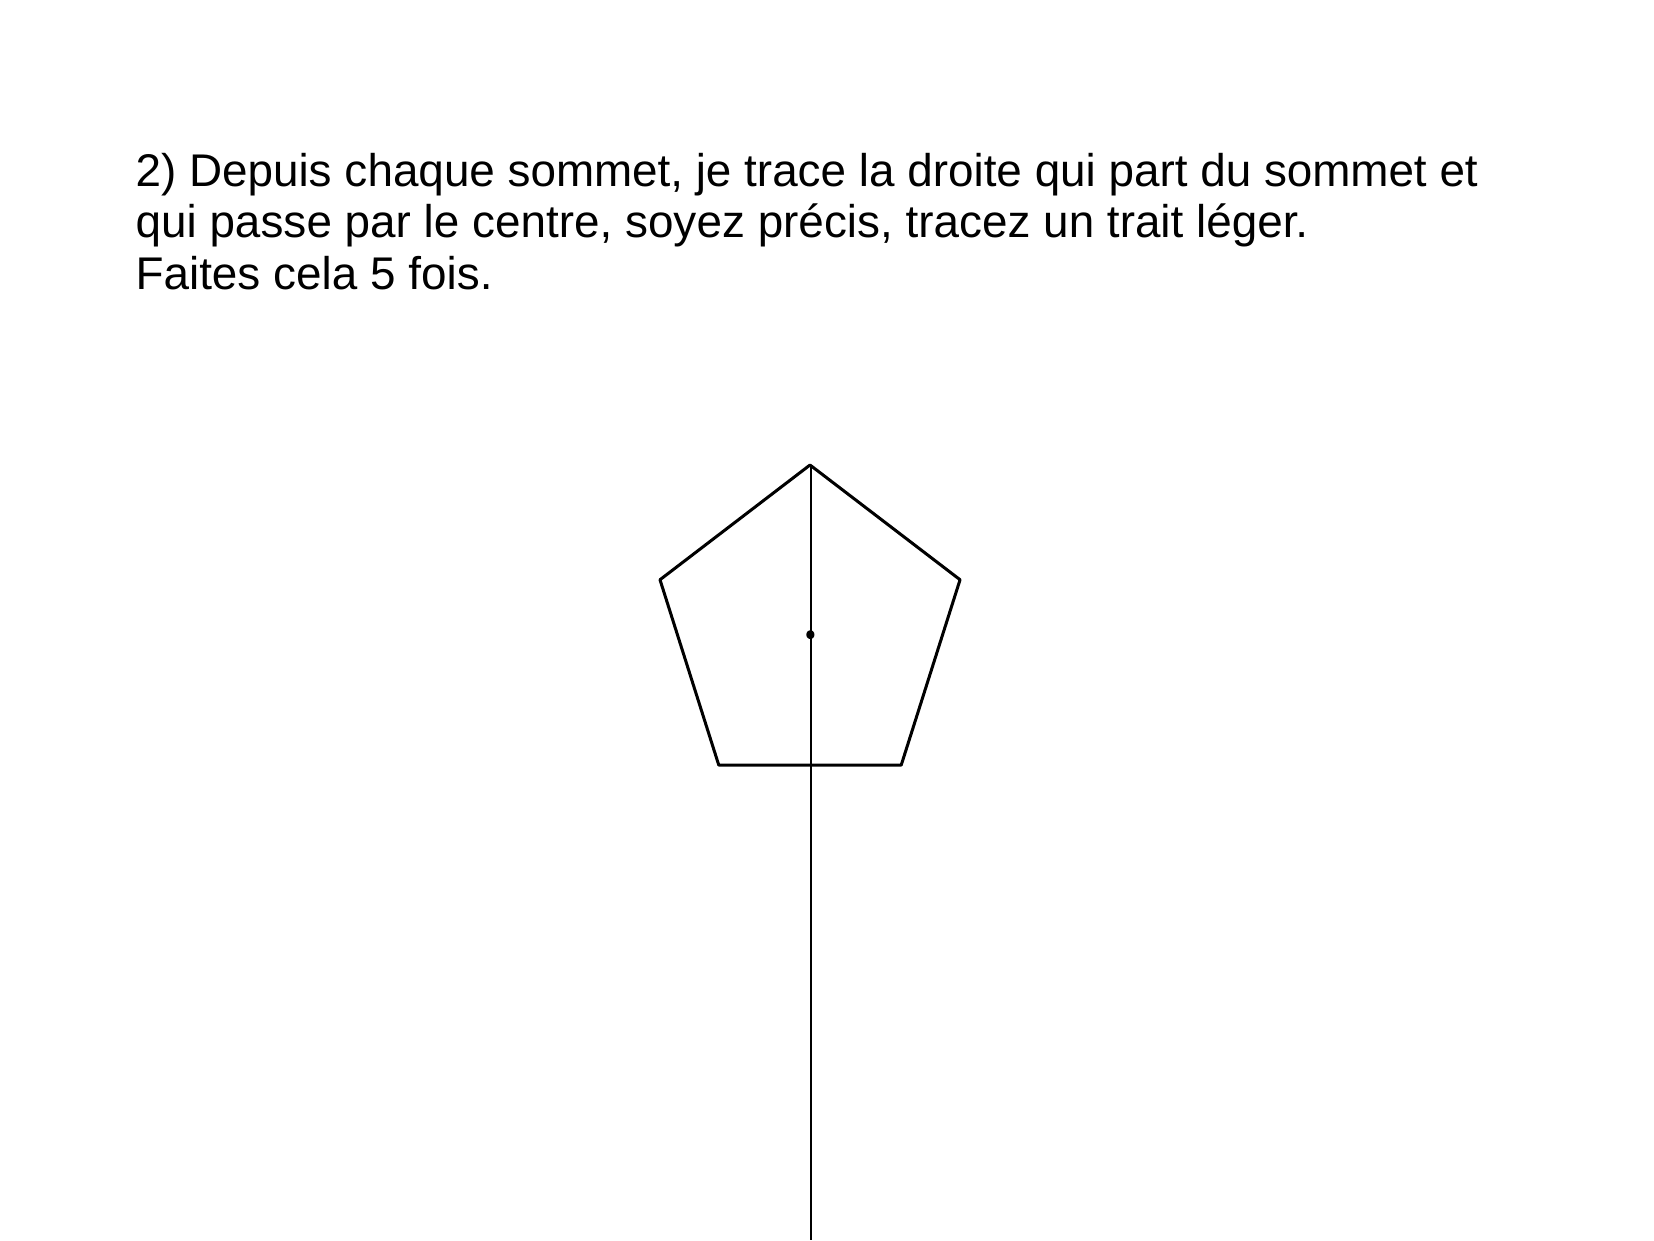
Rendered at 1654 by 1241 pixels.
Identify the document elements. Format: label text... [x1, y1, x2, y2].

text_box 2) Depuis chaque sommet, je trace la droite qui part du sommet et qui passe par le centre, soyez précis, tracez un trait léger. Faites cela 5 fois. [119, 136, 1523, 308]
